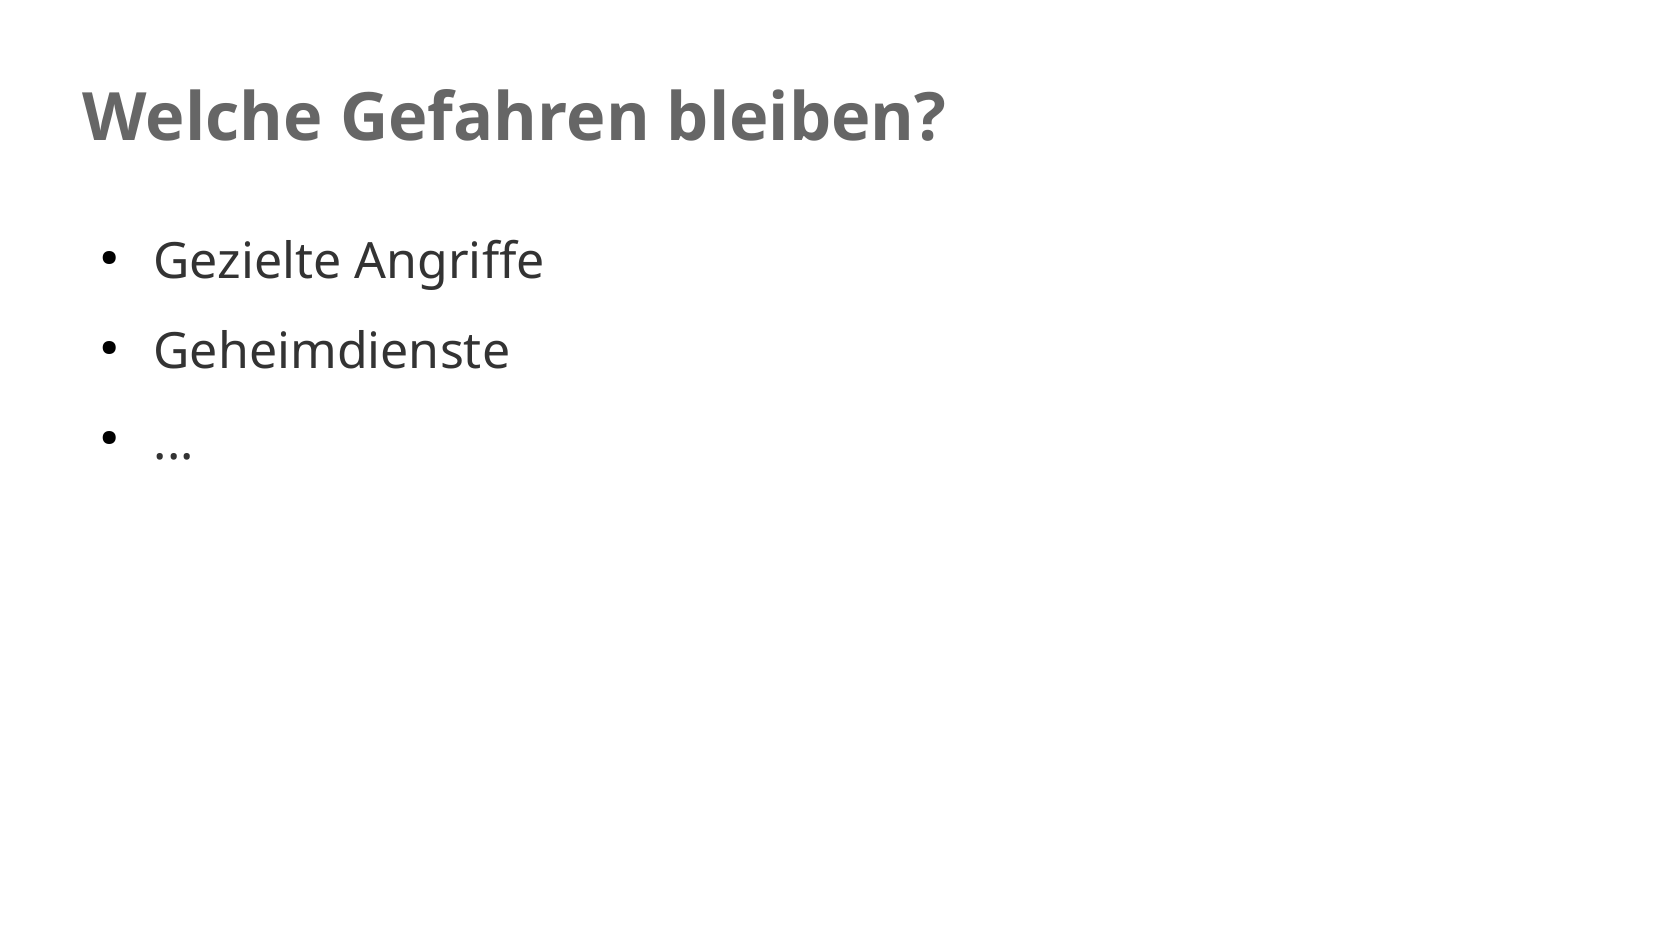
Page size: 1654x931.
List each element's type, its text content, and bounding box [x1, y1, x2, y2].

title Welche Gefahren bleiben? [82, 37, 1571, 193]
list Gezielte Angriffe Geheimdienste ... [82, 225, 1126, 758]
